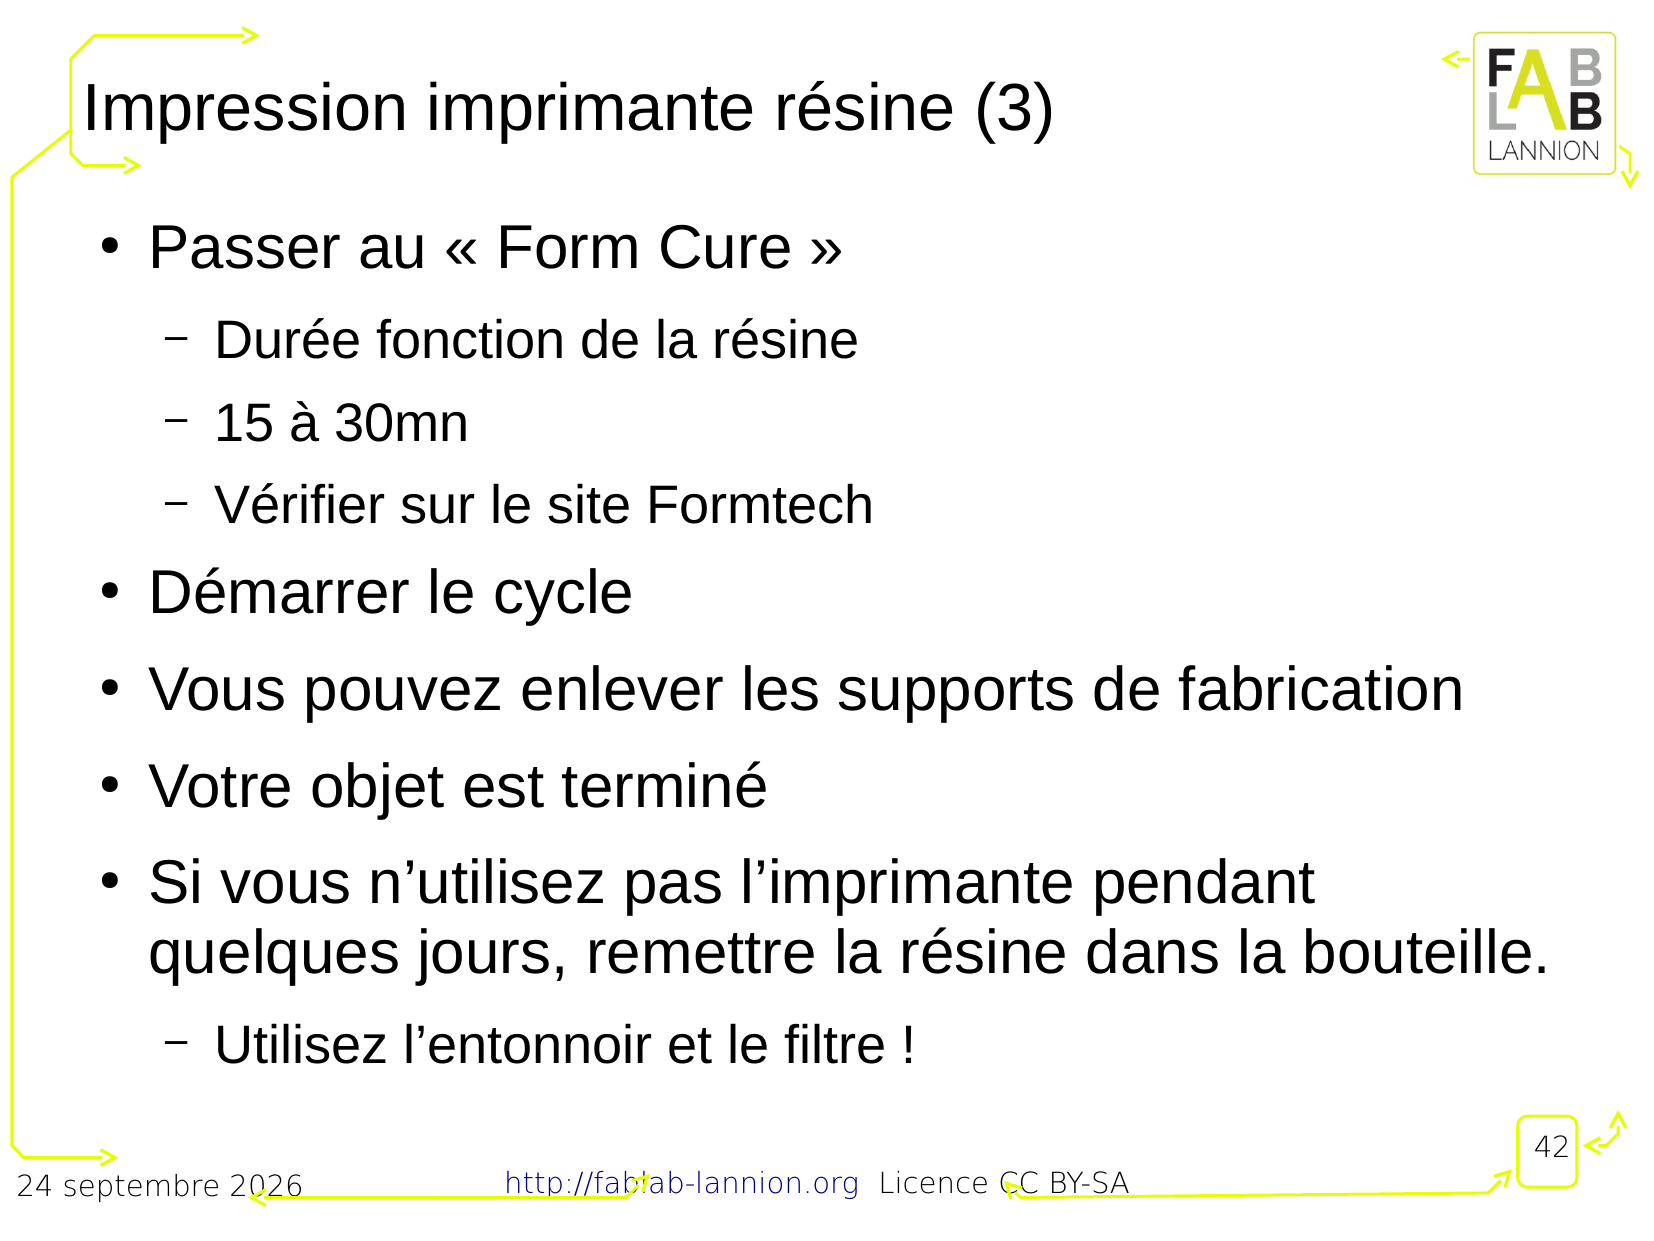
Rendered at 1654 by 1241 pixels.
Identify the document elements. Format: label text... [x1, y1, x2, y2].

list Passer au « Form Cure » Durée fonction de la résine 15 à 30mn Vérifier sur le site Formtech Démarrer le cycle Vous pouvez enlever les supports de fabrication Votre objet est terminé Si vous n’utilisez pas l’imprimante pendant quelques jours, remettre la résine dans la bouteille. Utilisez l’entonnoir et le filtre ! [82, 212, 1571, 1087]
title Impression imprimante résine (3) [82, 49, 1441, 166]
picture [1470, 29, 1619, 178]
